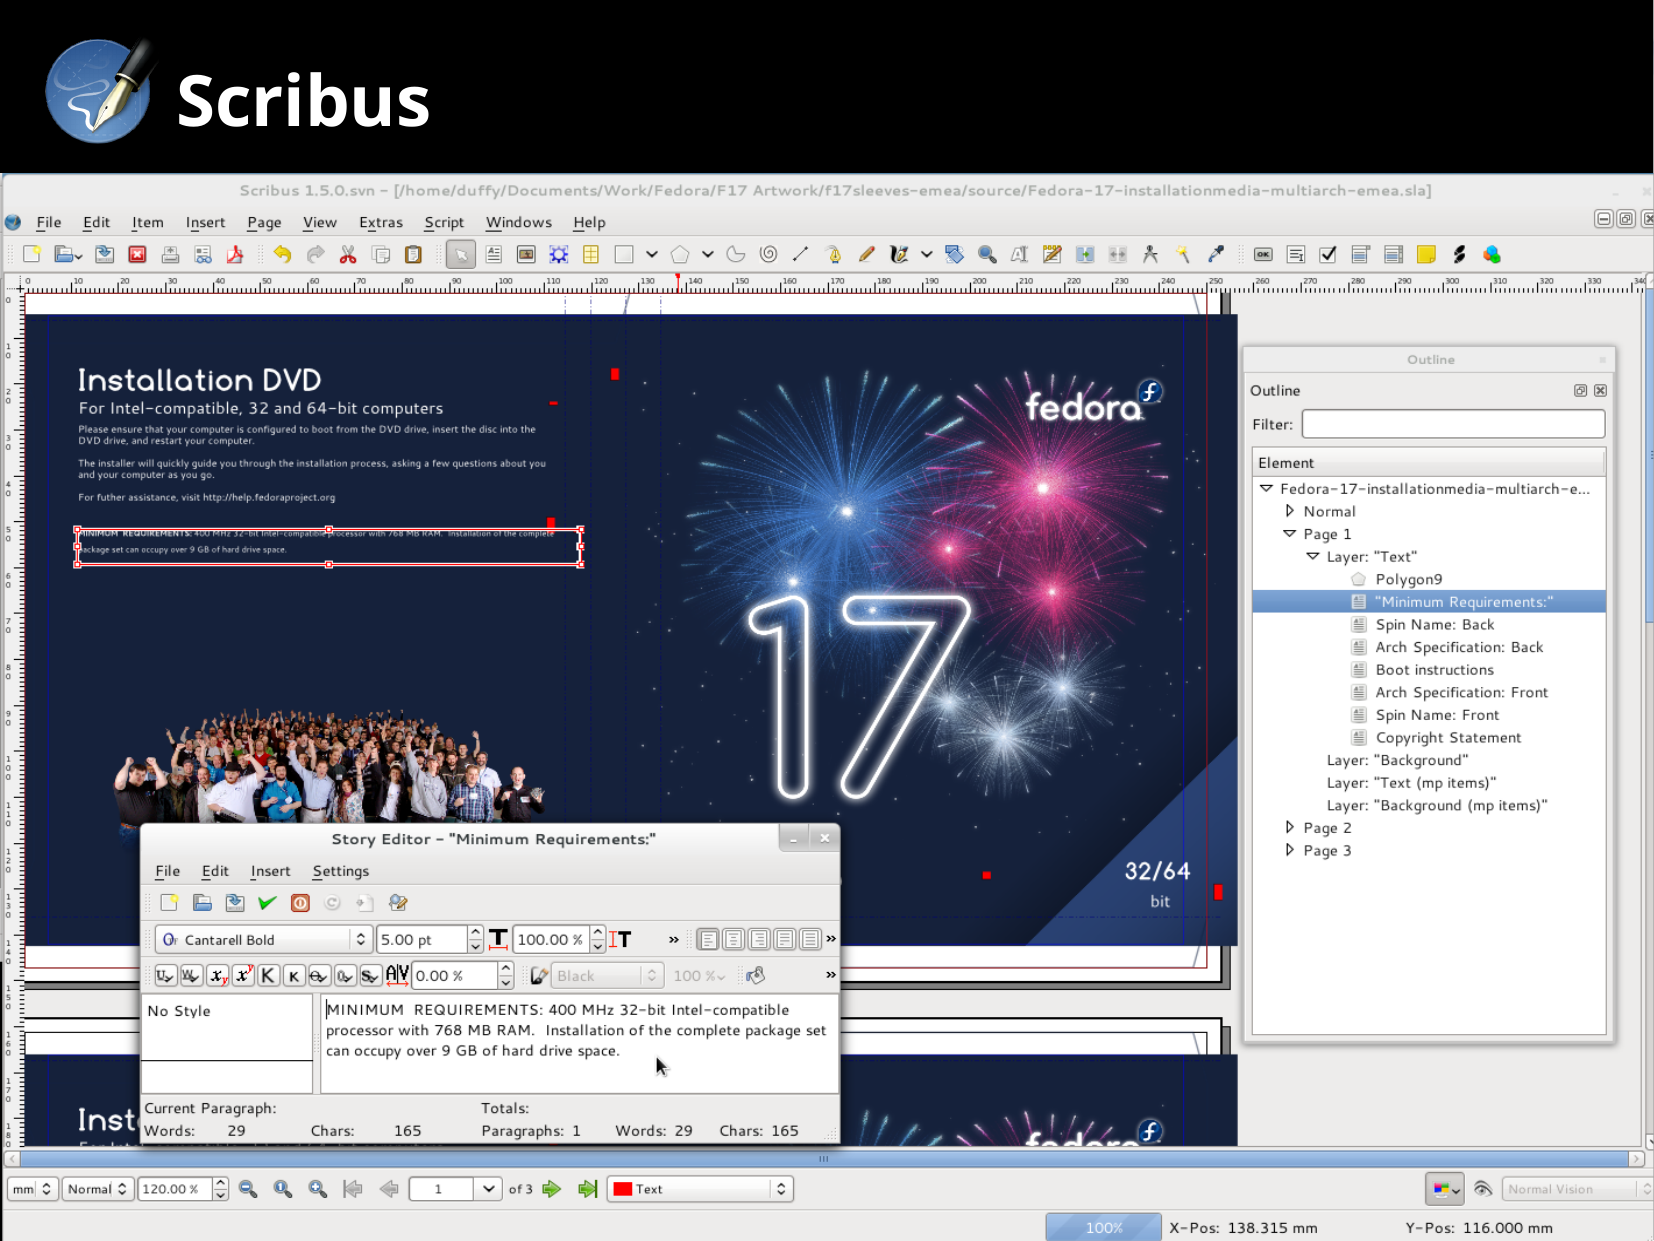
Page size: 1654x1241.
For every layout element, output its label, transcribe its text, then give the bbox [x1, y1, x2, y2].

picture [0, 173, 1654, 1241]
picture [43, 31, 163, 148]
text_box [0, 0, 1654, 173]
text_box Scribus [161, 42, 454, 155]
